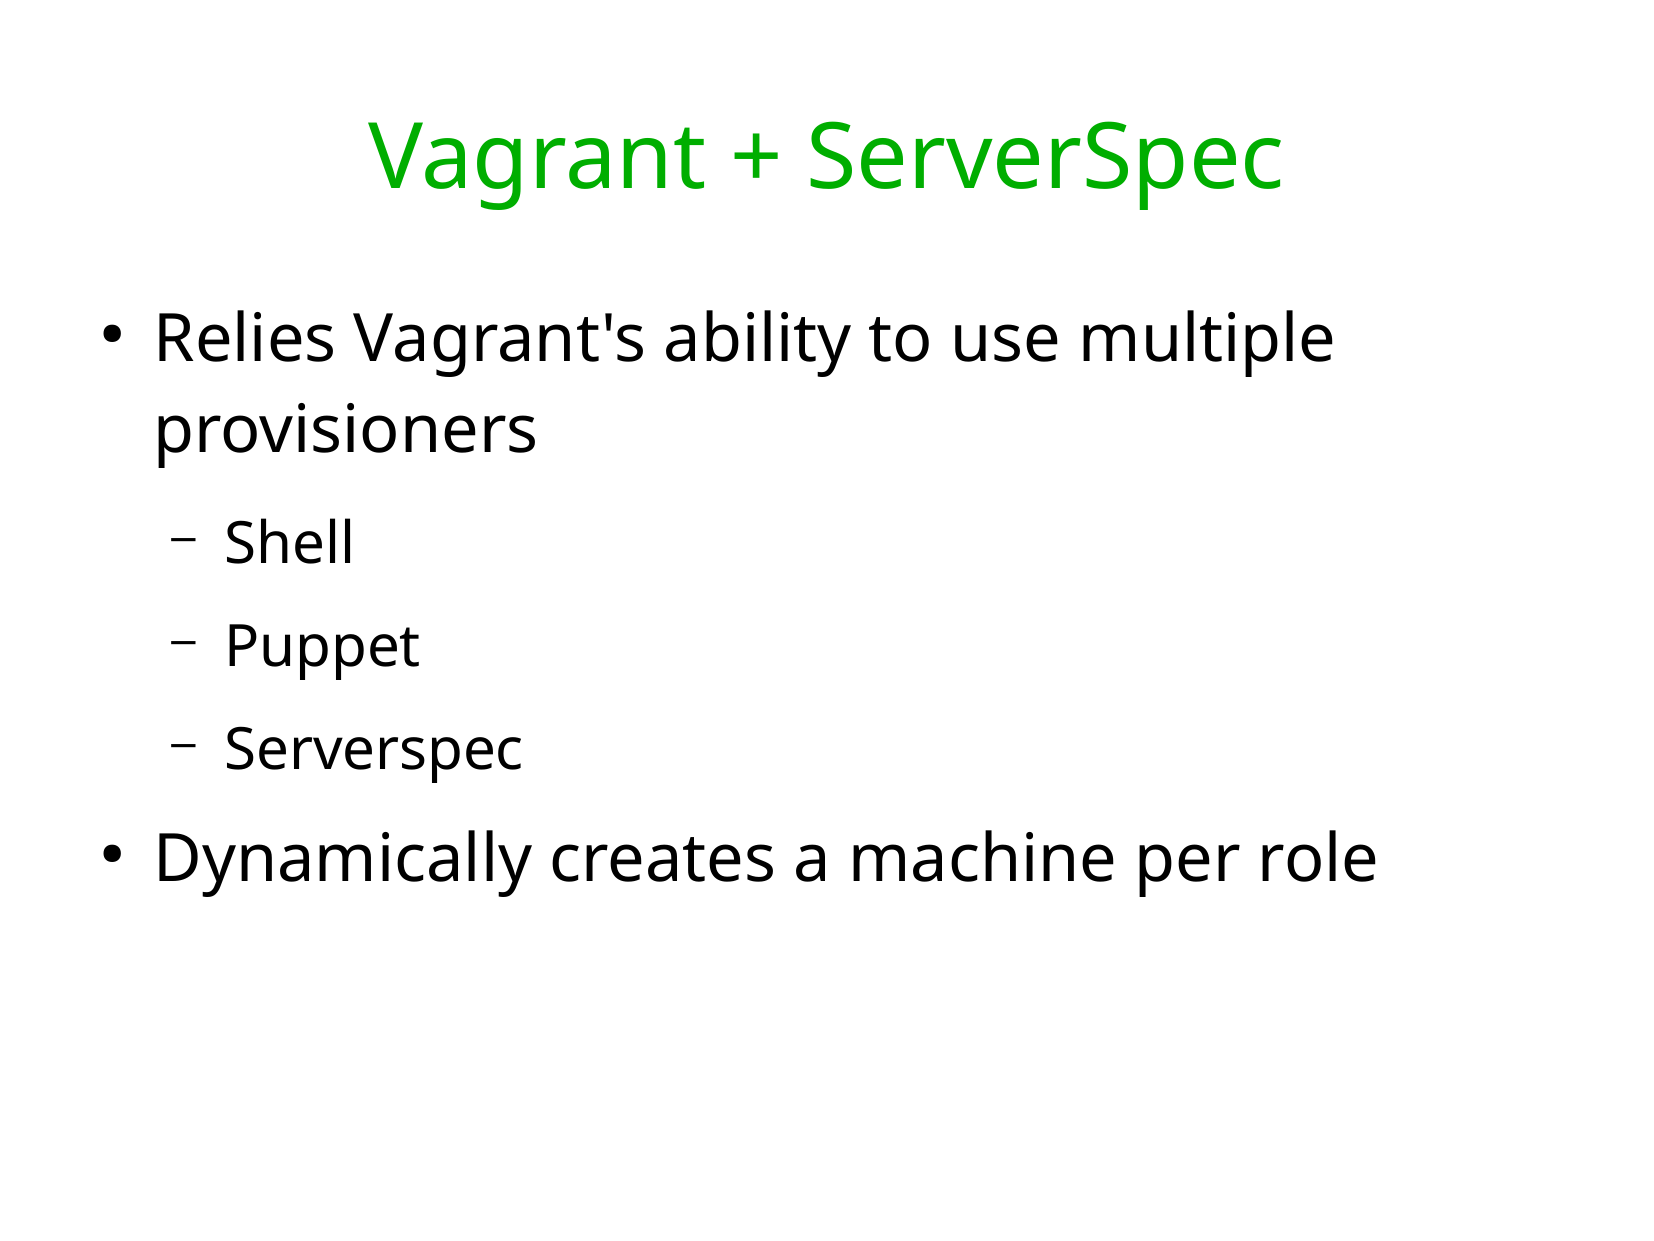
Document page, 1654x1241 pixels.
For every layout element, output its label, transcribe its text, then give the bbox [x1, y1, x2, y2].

title Vagrant + ServerSpec [82, 49, 1571, 257]
list Relies Vagrant's ability to use multiple provisioners Shell Puppet Serverspec Dynamically creates a machine per role [82, 290, 1571, 1010]
